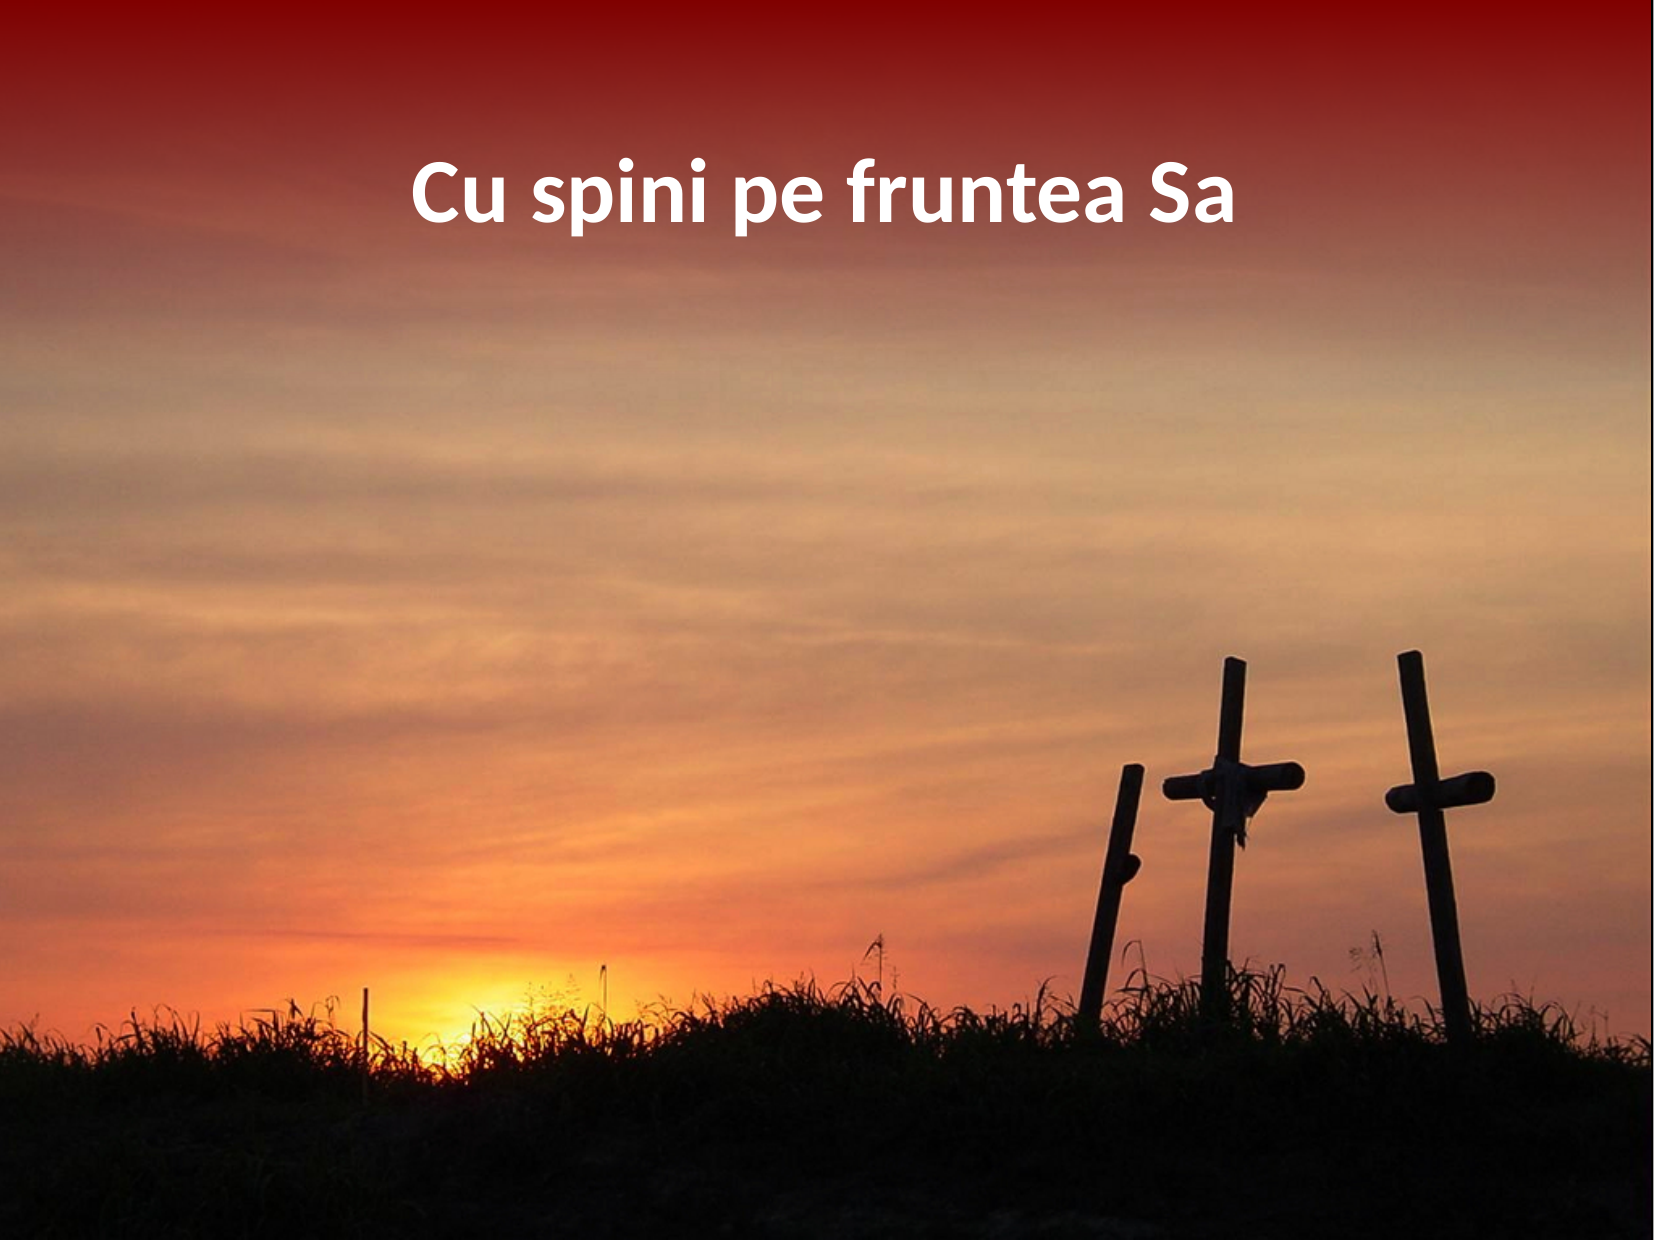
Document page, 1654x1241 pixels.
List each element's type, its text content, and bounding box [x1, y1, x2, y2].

text_box Cu spini pe fruntea Sa [0, 0, 1651, 381]
picture [0, 381, 1651, 1241]
